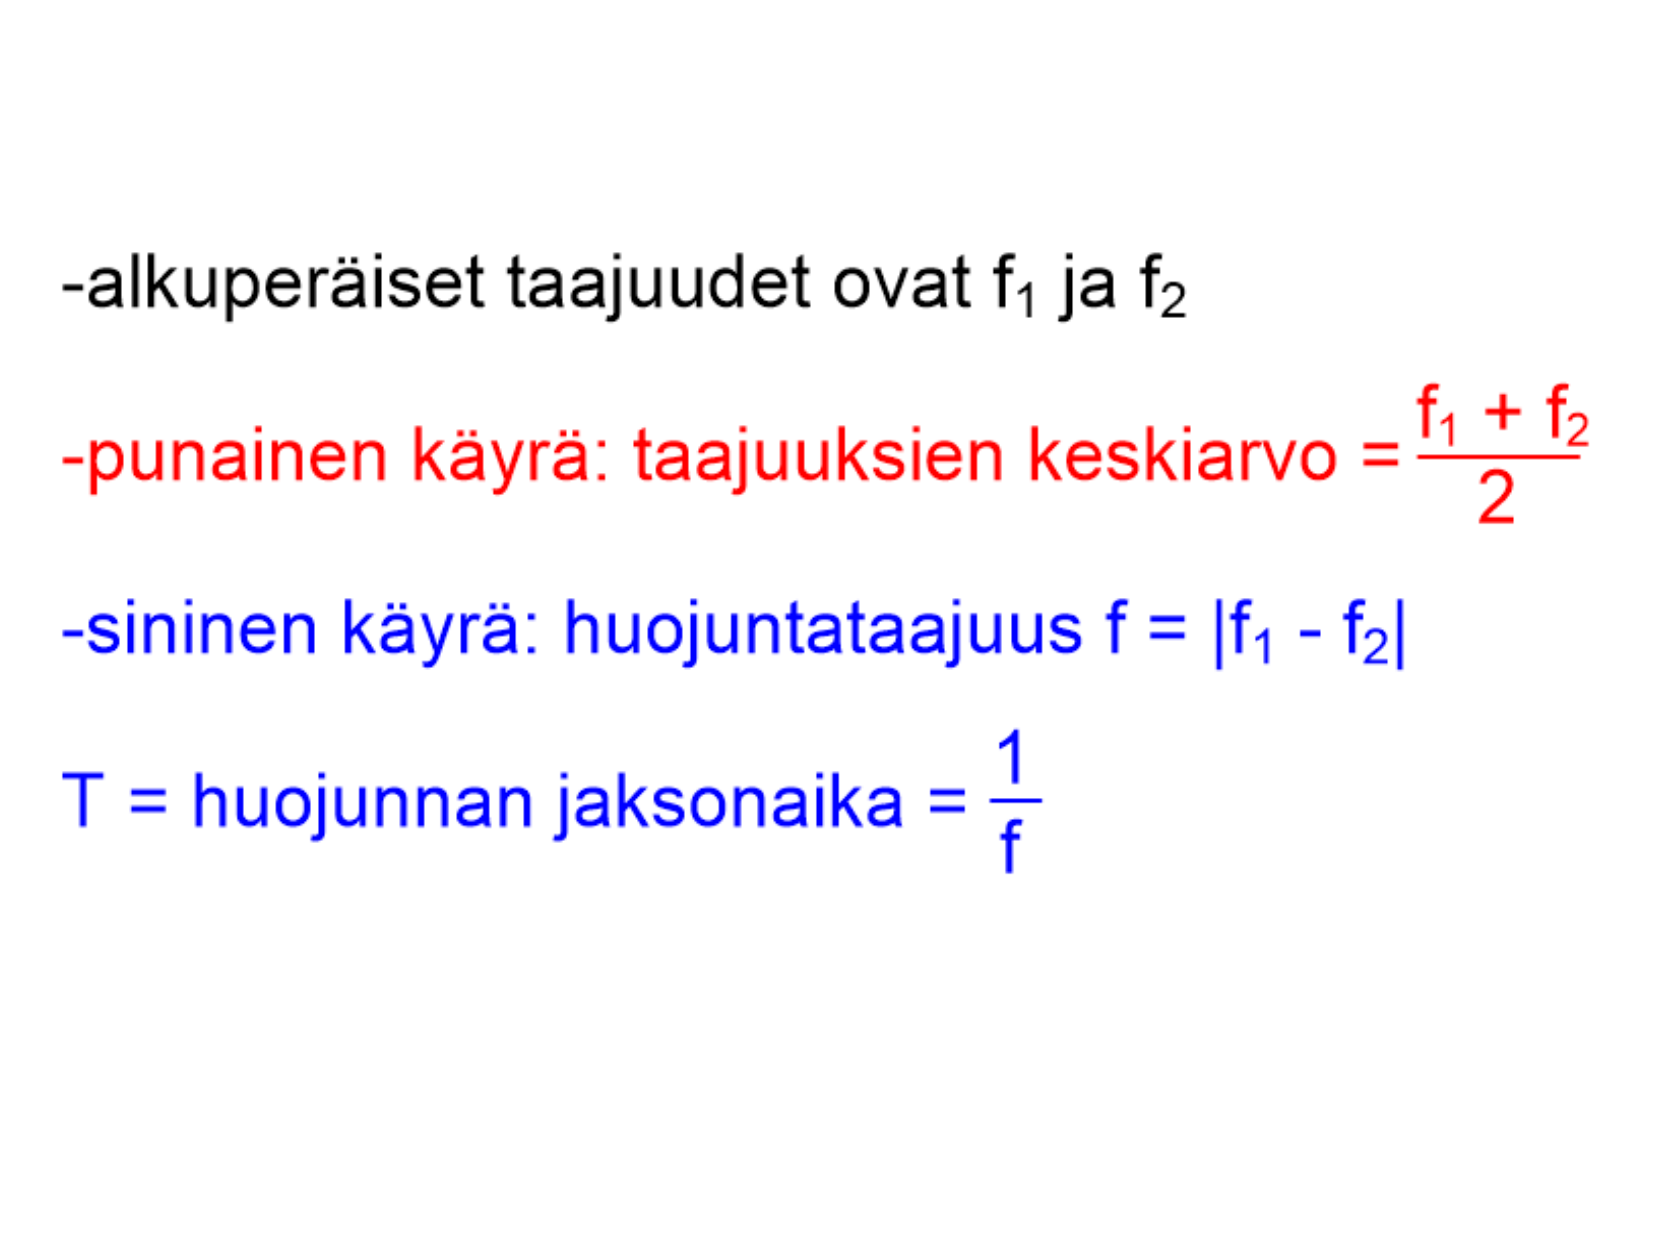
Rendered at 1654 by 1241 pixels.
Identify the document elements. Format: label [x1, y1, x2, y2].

picture [27, 147, 1642, 945]
